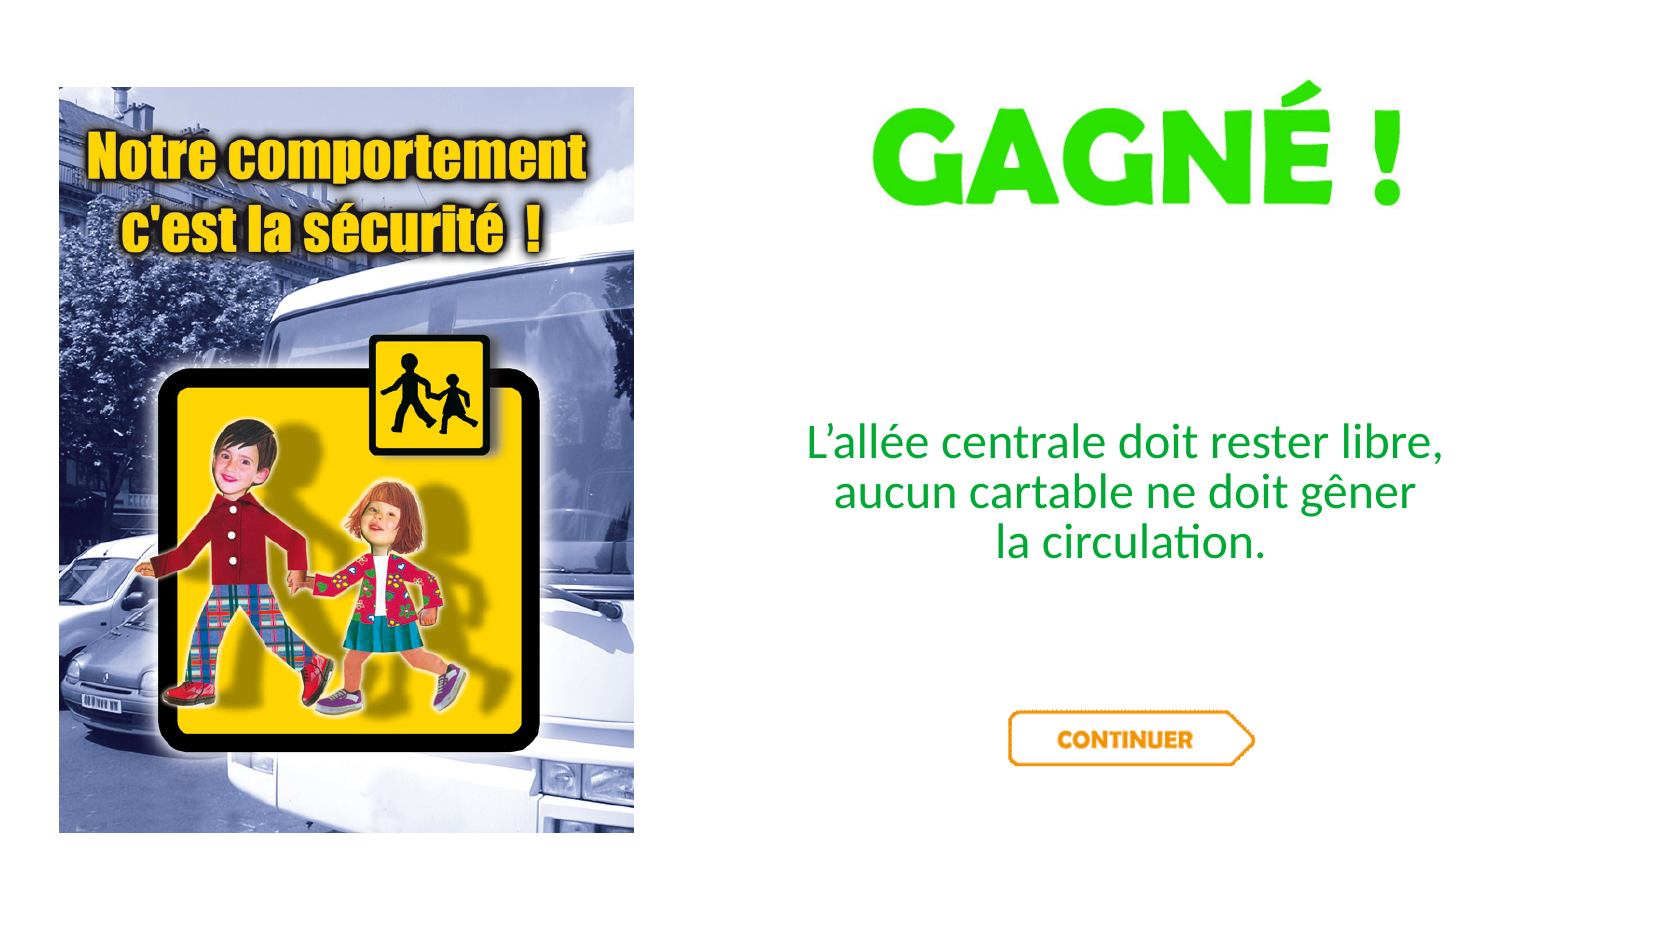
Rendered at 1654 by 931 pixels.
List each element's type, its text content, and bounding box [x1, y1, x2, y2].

text_box L’allée centrale doit rester libre, aucun cartable ne doit gêner la circulation. [679, 413, 1583, 650]
picture [1007, 708, 1258, 769]
picture [834, 59, 1447, 237]
picture [59, 87, 634, 833]
